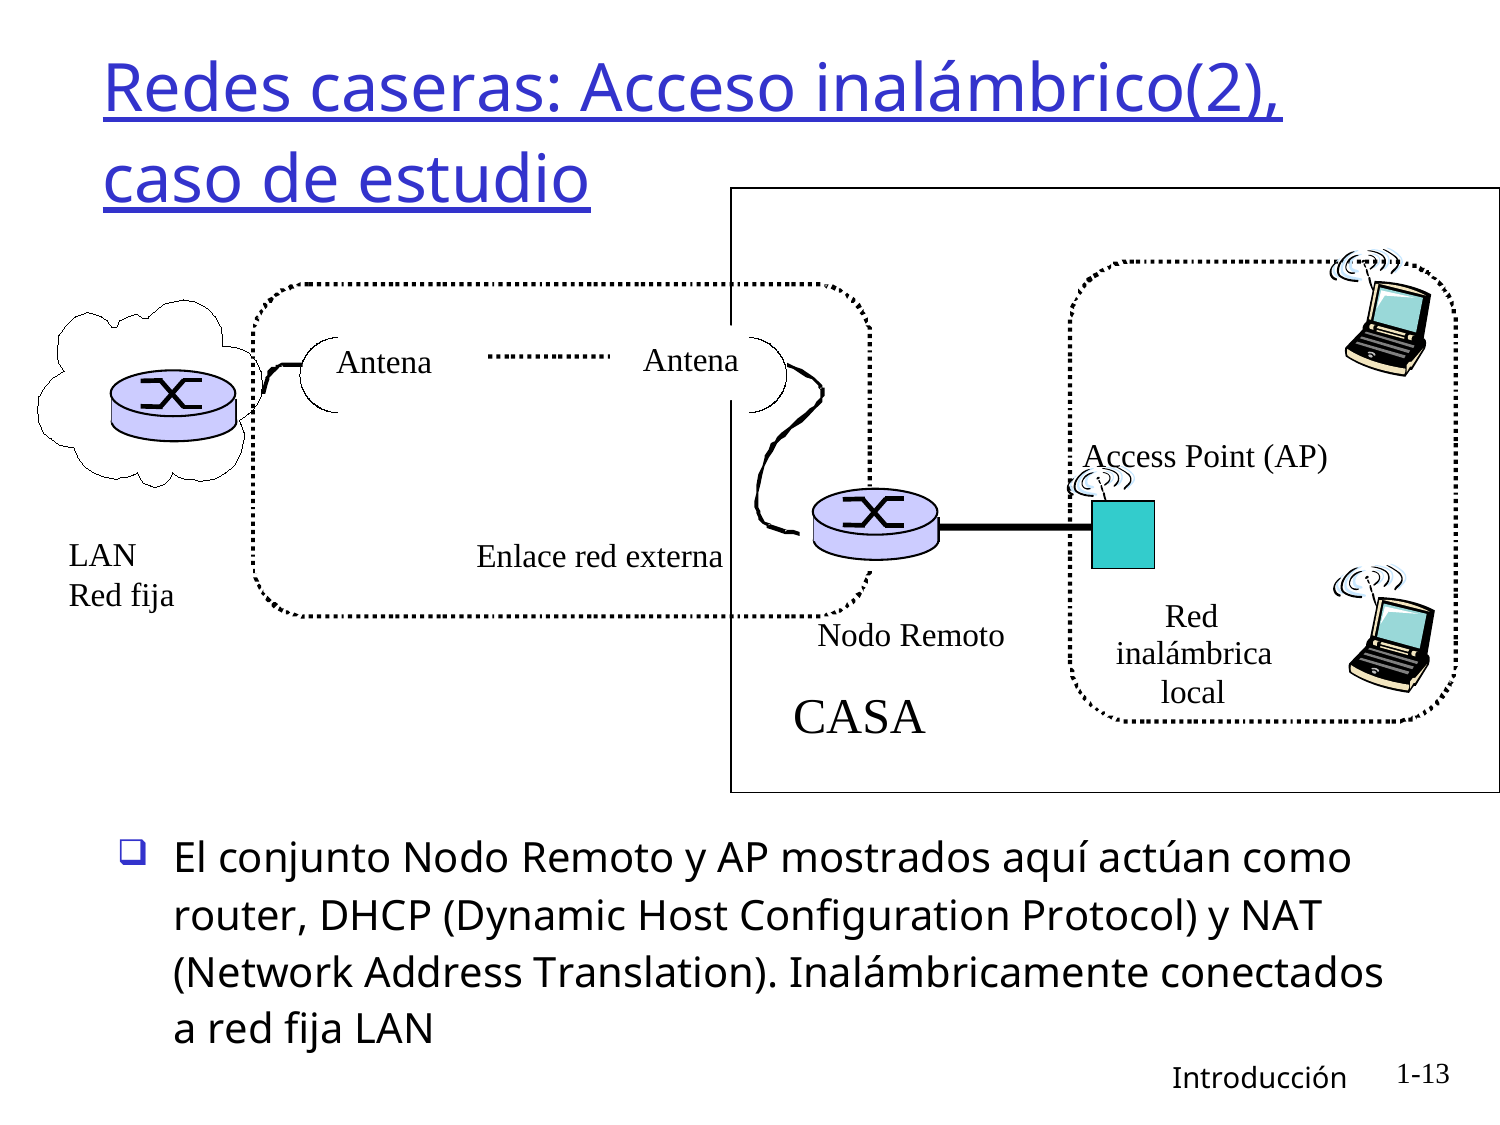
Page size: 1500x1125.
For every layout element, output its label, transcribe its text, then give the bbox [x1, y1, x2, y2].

text_box [1107, 263, 1112, 271]
text_box Nodo Remoto [817, 612, 1006, 653]
text_box [1092, 501, 1155, 569]
text_box [1428, 705, 1434, 712]
text_box [1439, 692, 1446, 700]
picture [1332, 562, 1435, 693]
text_box LAN Red fija [68, 533, 176, 613]
text_box Antena [642, 337, 740, 378]
text_box [254, 315, 260, 322]
picture [1329, 246, 1432, 377]
text_box [1086, 276, 1093, 283]
text_box [263, 302, 268, 310]
text_box [1425, 270, 1431, 277]
text_box Red [1164, 593, 1219, 630]
text_box [851, 597, 856, 605]
text_box [1443, 686, 1450, 693]
text_box [1400, 717, 1407, 724]
text_box [271, 602, 278, 609]
text_box [265, 595, 272, 603]
text_box [110, 370, 237, 442]
text_box [855, 591, 862, 598]
text_box inalámbrica [1115, 630, 1273, 671]
text_box [801, 484, 1066, 569]
text_box [277, 606, 284, 613]
text_box [1447, 680, 1454, 687]
text_box [1445, 292, 1452, 299]
text_box [1414, 713, 1421, 720]
text_box [304, 282, 313, 287]
text_box Antena [335, 340, 433, 381]
text_box [267, 296, 274, 303]
list El conjunto Nodo Remoto y AP mostrados aquí actúan como router, DHCP (Dynamic Host Configuration Protocol) y NAT (Network Address Translation). Inalámbricamente conectados a red fija LAN [102, 820, 1428, 1053]
title Redes caseras: Acceso inalámbrico(2), caso de estudio [87, 36, 1430, 226]
text_box local [1160, 669, 1226, 710]
text_box [1070, 302, 1077, 310]
text_box [1082, 694, 1087, 702]
text_box [1430, 275, 1438, 281]
text_box [1098, 267, 1105, 273]
text_box [1092, 272, 1100, 279]
text_box [1441, 286, 1448, 293]
text_box [1449, 300, 1454, 308]
text_box [256, 583, 262, 590]
text_box [830, 284, 837, 291]
text_box [601, 311, 825, 536]
text_box Access Point (AP) [1082, 434, 1329, 475]
text_box Enlace red externa [476, 534, 724, 575]
text_box [1435, 698, 1440, 706]
text_box [859, 309, 866, 316]
text_box [262, 313, 487, 417]
text_box CASA [778, 676, 942, 752]
text_box [1437, 280, 1444, 287]
text_box [288, 284, 295, 291]
text_box [855, 302, 862, 310]
picture [1066, 464, 1155, 569]
text_box [279, 288, 287, 293]
